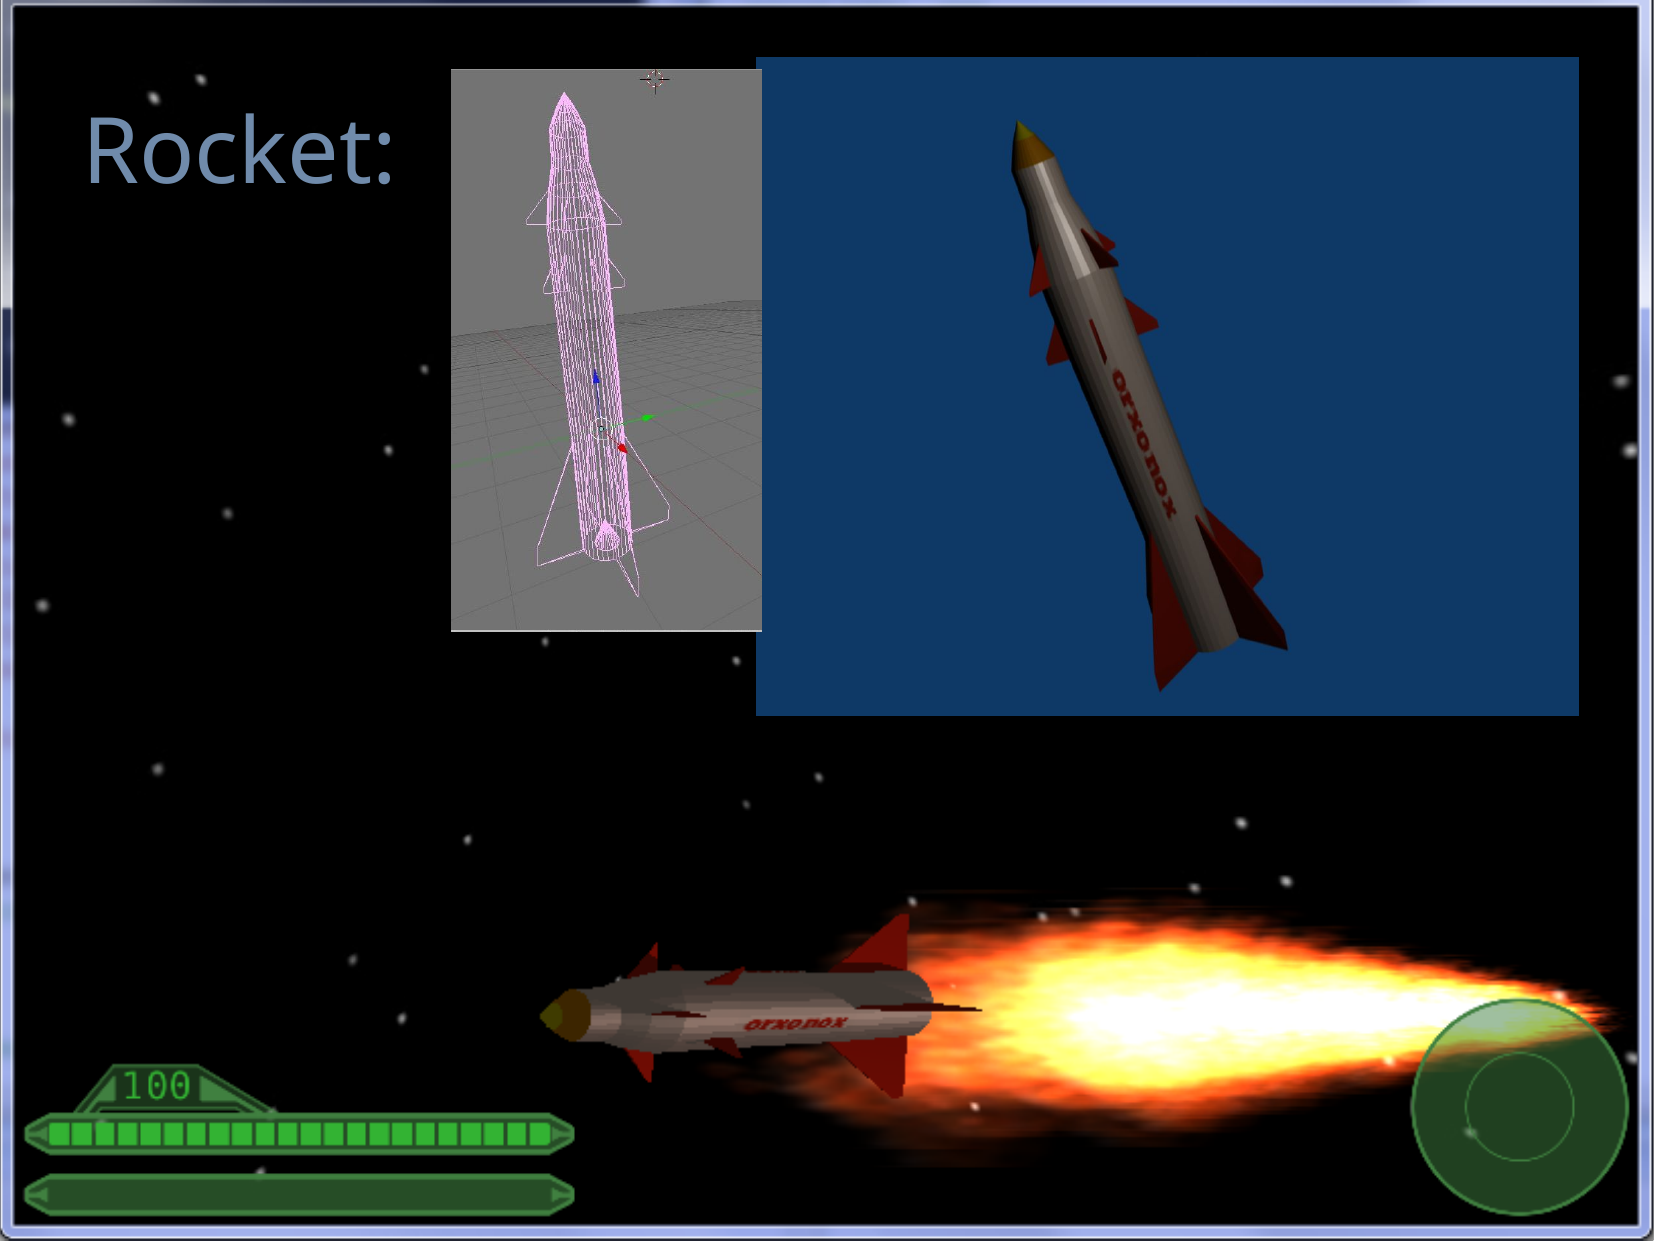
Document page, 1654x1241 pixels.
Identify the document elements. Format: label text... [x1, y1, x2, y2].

picture [0, 0, 1654, 1241]
title Rocket: [82, 49, 1571, 257]
